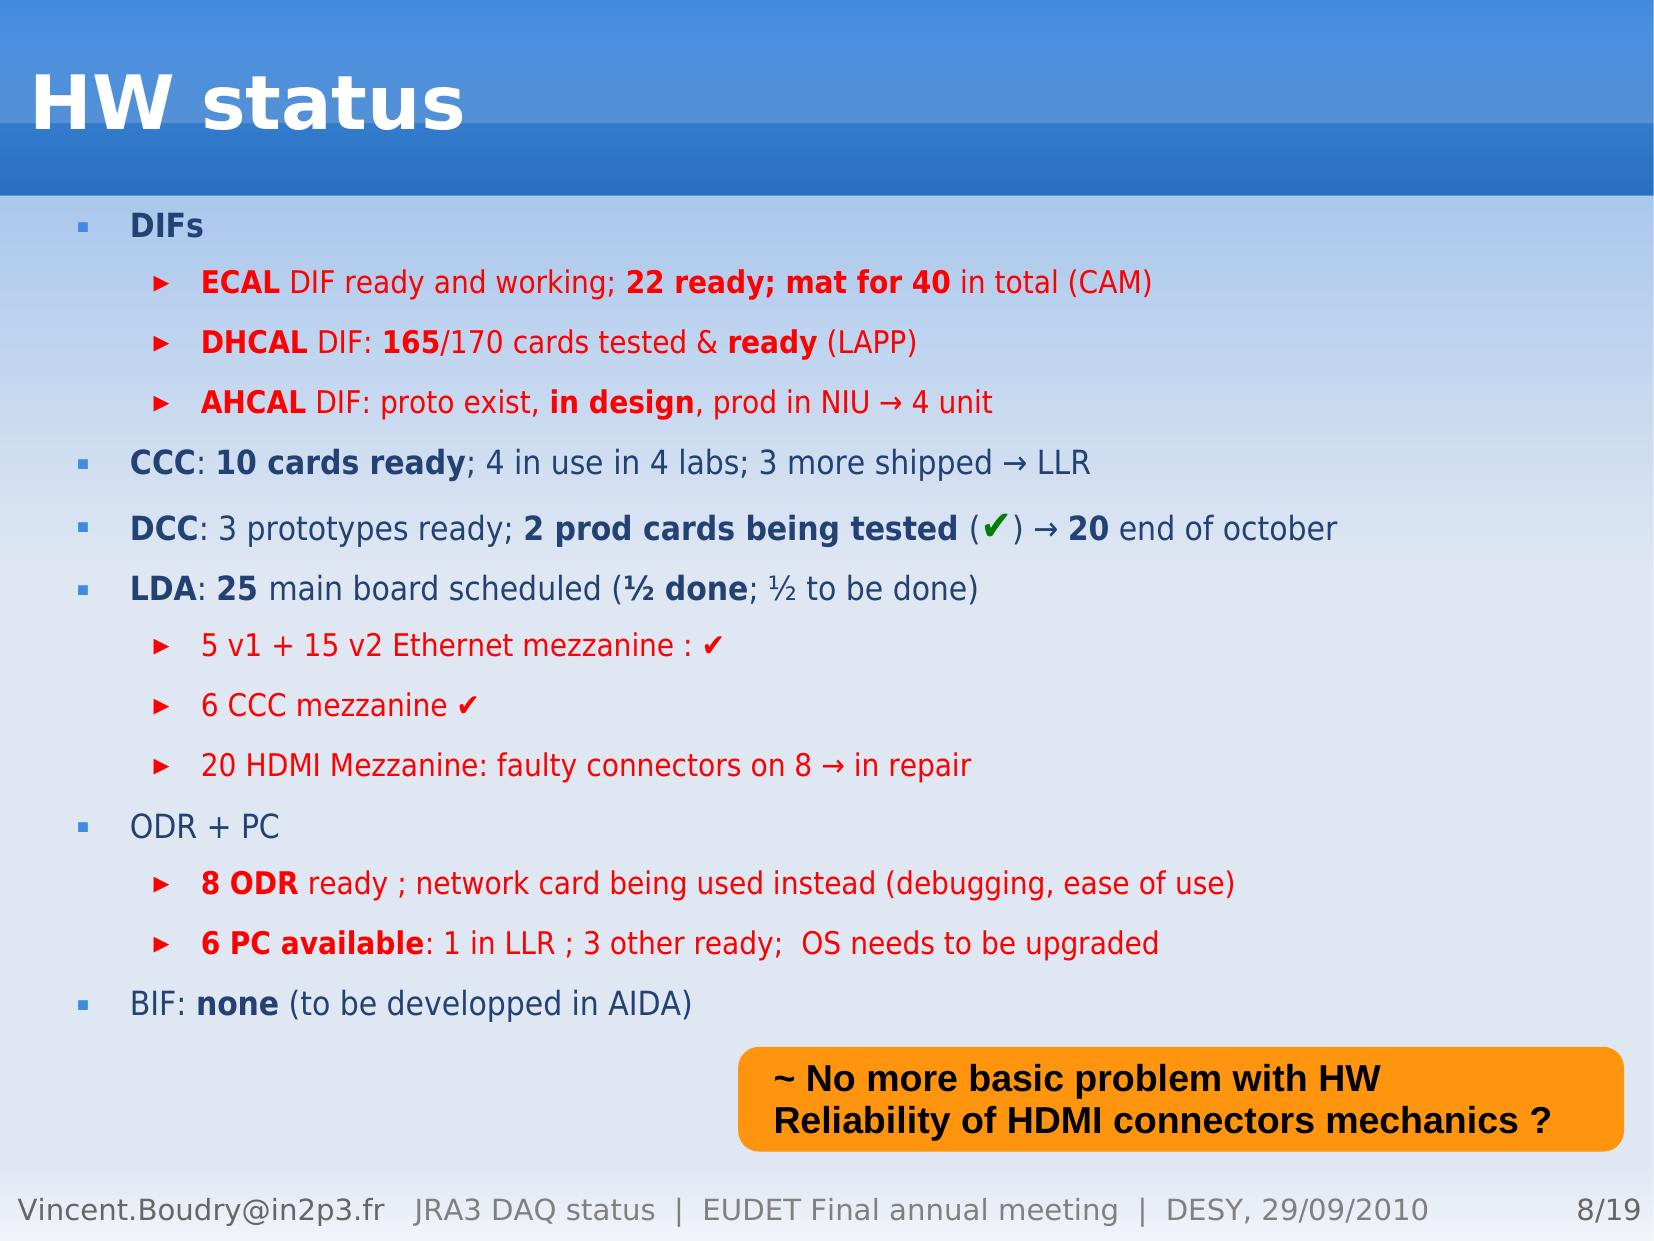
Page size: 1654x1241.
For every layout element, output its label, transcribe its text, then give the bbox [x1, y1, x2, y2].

title HW status [29, 0, 1654, 207]
picture [0, 0, 1654, 1241]
list DIFs ECAL DIF ready and working; 22 ready; mat for 40 in total (CAM) DHCAL DIF: 165/170 cards tested & ready (LAPP) AHCAL DIF: proto exist, in design, prod in NIU → 4 unit CCC: 10 cards ready; 4 in use in 4 labs; 3 more shipped → LLR DCC: 3 prototypes ready; 2 prod cards being tested (✔) → 20 end of october LDA: 25 main board scheduled (½ done; ½ to be done) 5 v1 + 15 v2 Ethernet mezzanine : ✔ 6 CCC mezzanine ✔ 20 HDMI Mezzanine: faulty connectors on 8 → in repair ODR + PC 8 ODR ready ; network card being used instead (debugging, ease of use) 6 PC available: 1 in LLR ; 3 other ready; OS needs to be upgraded BIF: none (to be developped in AIDA) [59, 206, 1595, 1108]
text_box ~ No more basic problem with HW Reliability of HDMI connectors mechanics ? [738, 1046, 1625, 1152]
